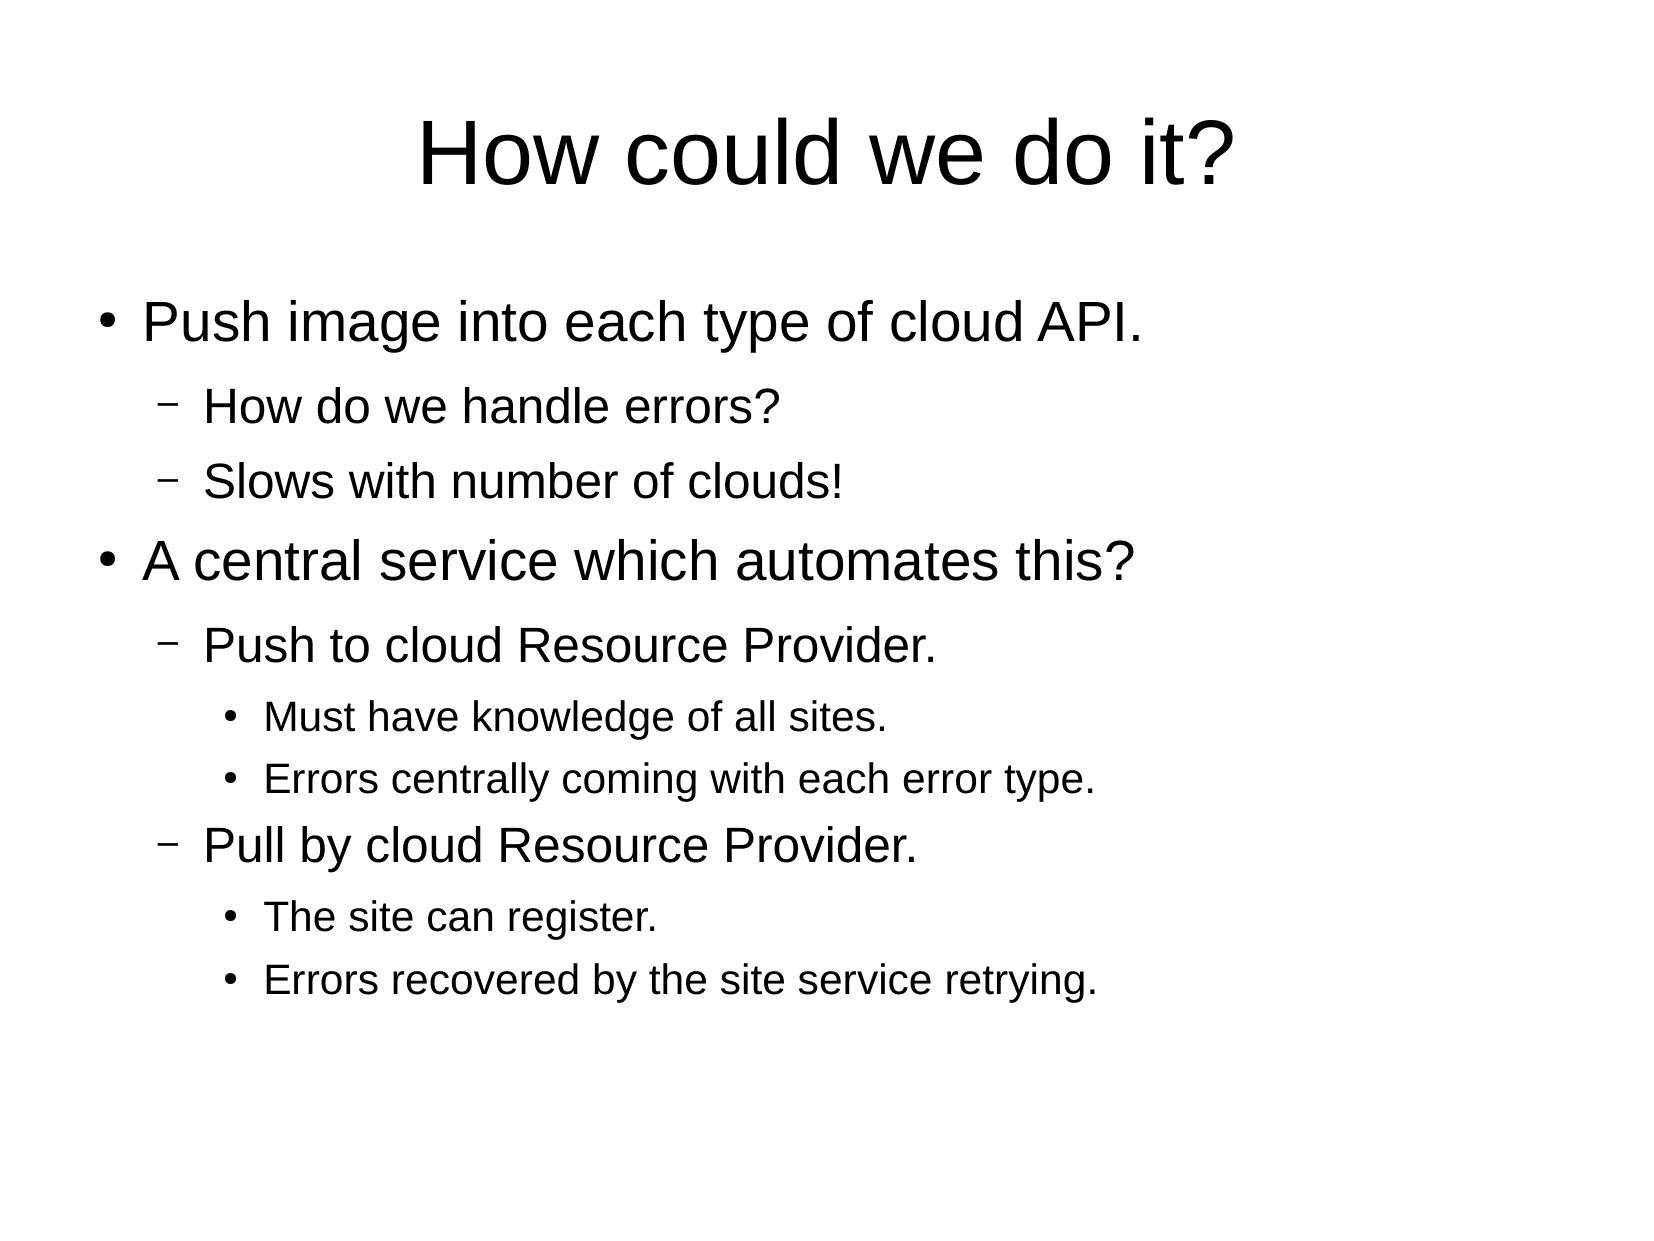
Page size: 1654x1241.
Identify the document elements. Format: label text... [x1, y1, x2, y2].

title How could we do it? [82, 49, 1571, 257]
list Push image into each type of cloud API. How do we handle errors? Slows with number of clouds! A central service which automates this? Push to cloud Resource Provider. Must have knowledge of all sites. Errors centrally coming with each error type. Pull by cloud Resource Provider. The site can register. Errors recovered by the site service retrying. [82, 290, 1571, 1010]
